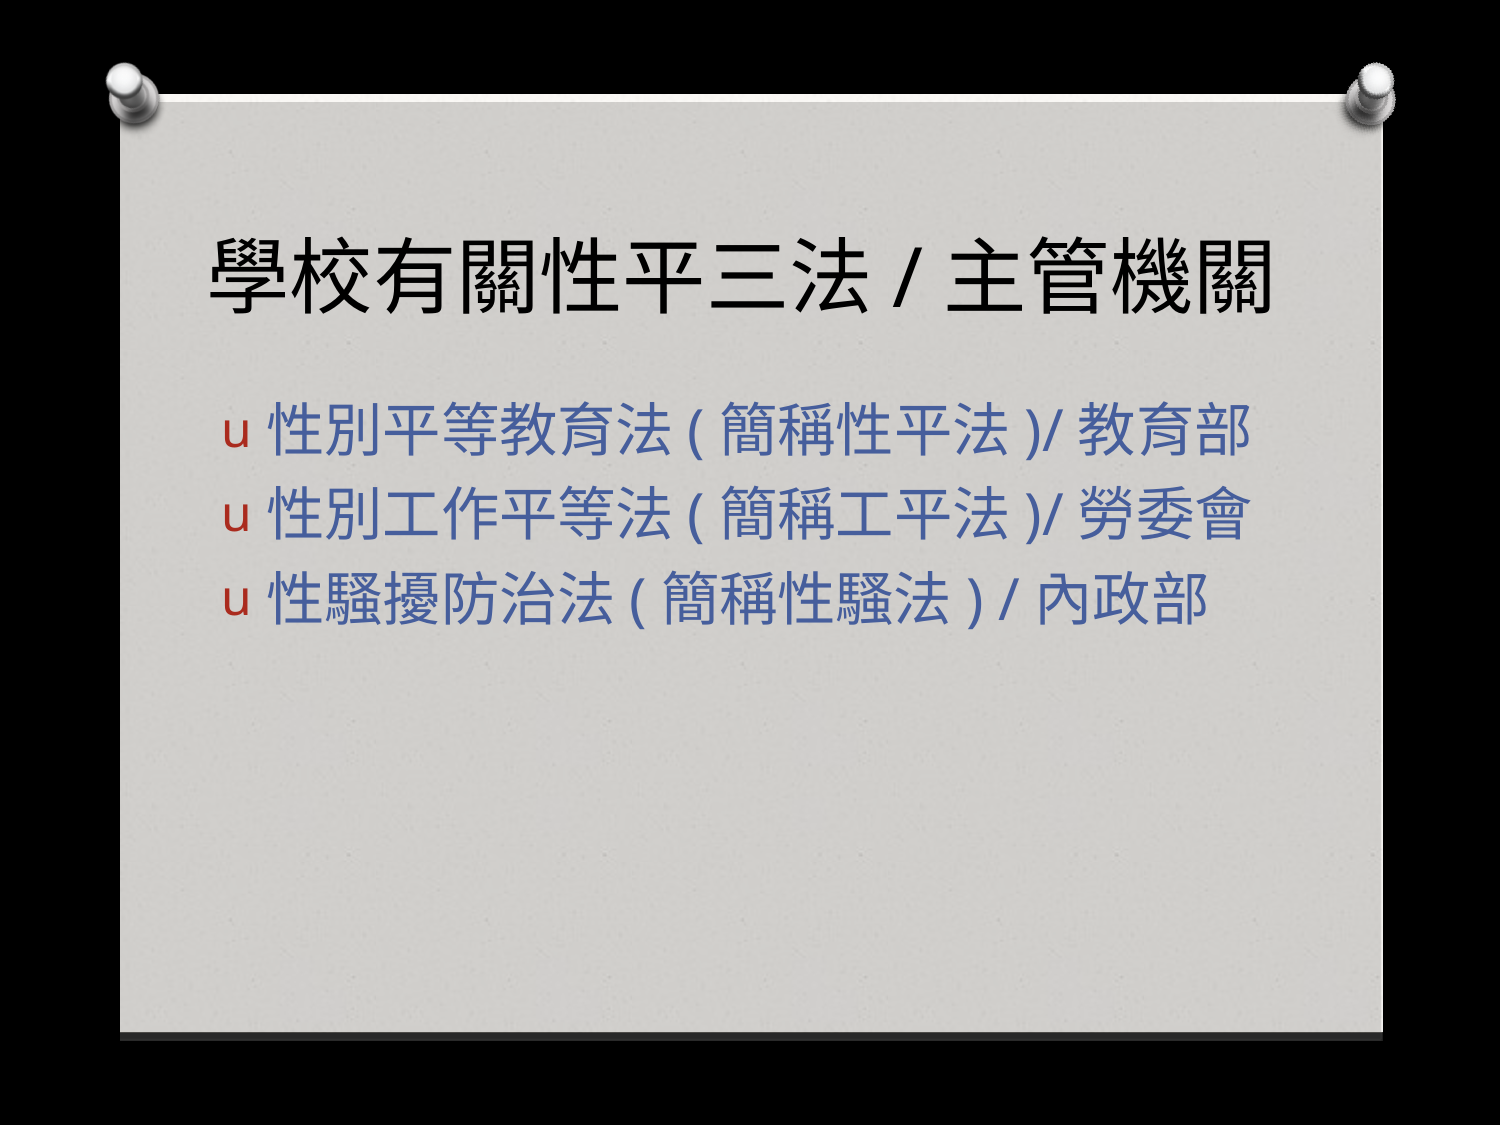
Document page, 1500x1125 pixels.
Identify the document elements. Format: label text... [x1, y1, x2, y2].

list 性別平等教育法(簡稱性平法)/教育部 性別工作平等法(簡稱工平法)/勞委會 性騷擾防治法(簡稱性騷法) /內政部 [206, 385, 1294, 823]
title 學校有關性平三法/主管機關 [179, 134, 1323, 332]
